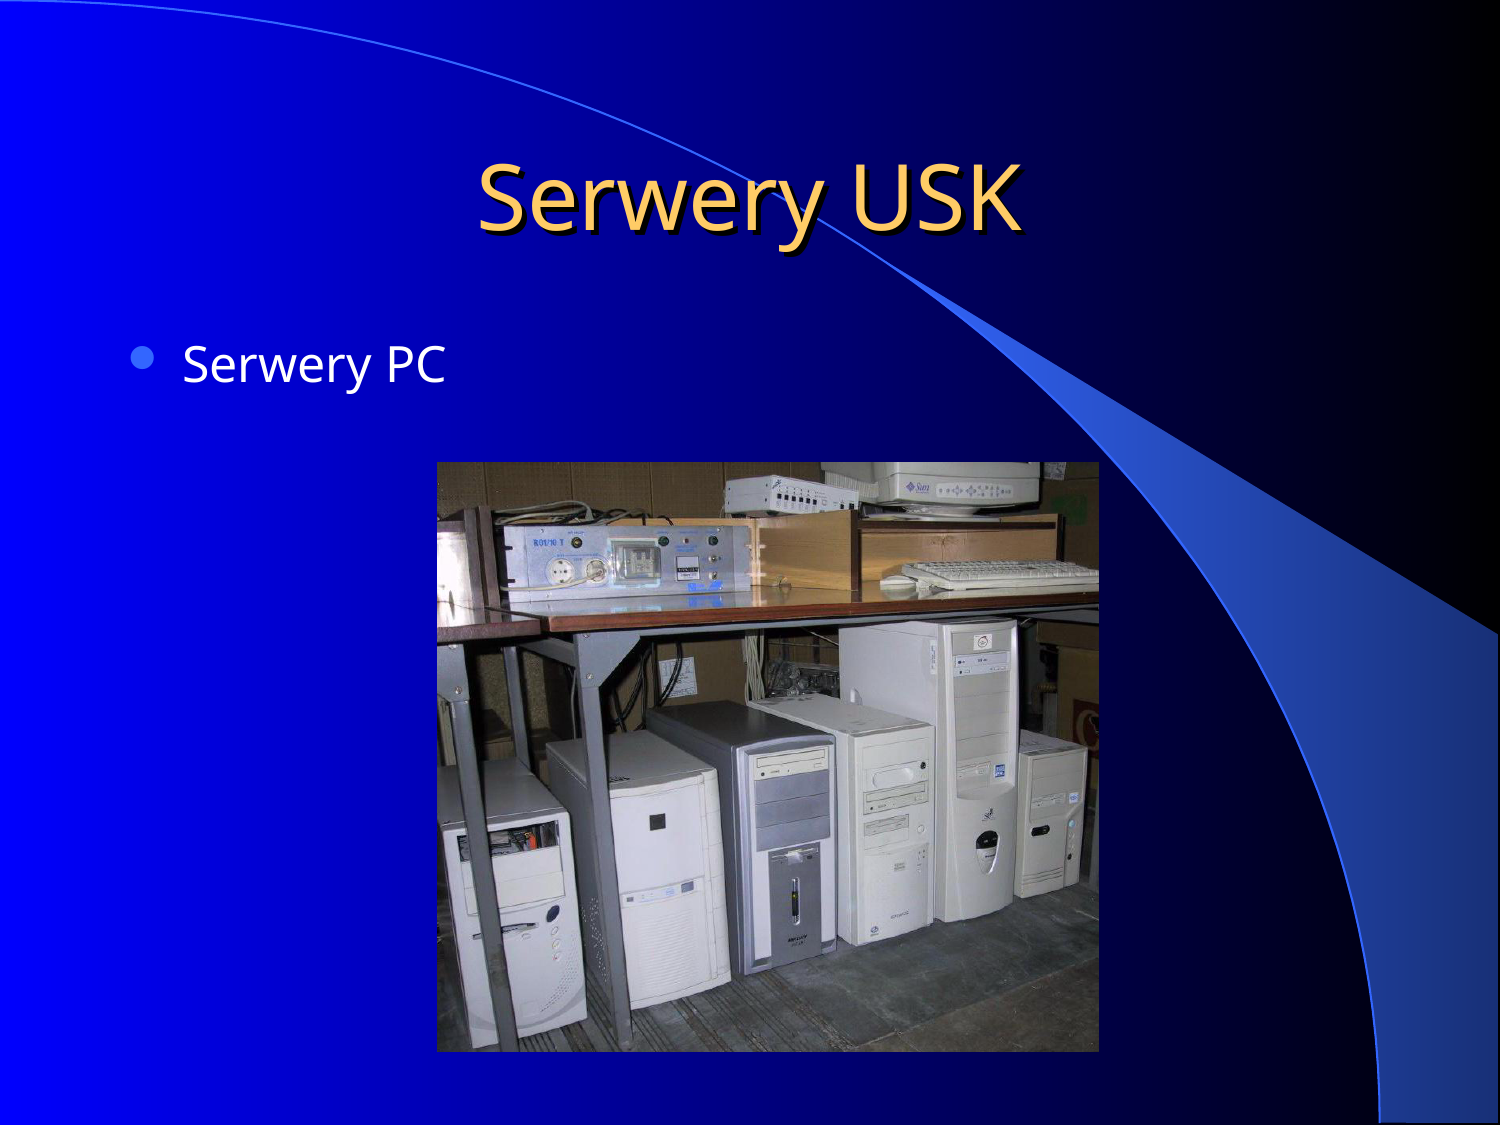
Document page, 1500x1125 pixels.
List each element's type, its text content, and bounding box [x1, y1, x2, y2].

picture [437, 462, 1099, 1052]
list Serwery PC [112, 324, 1388, 1000]
title Serwery USK [112, 99, 1388, 288]
